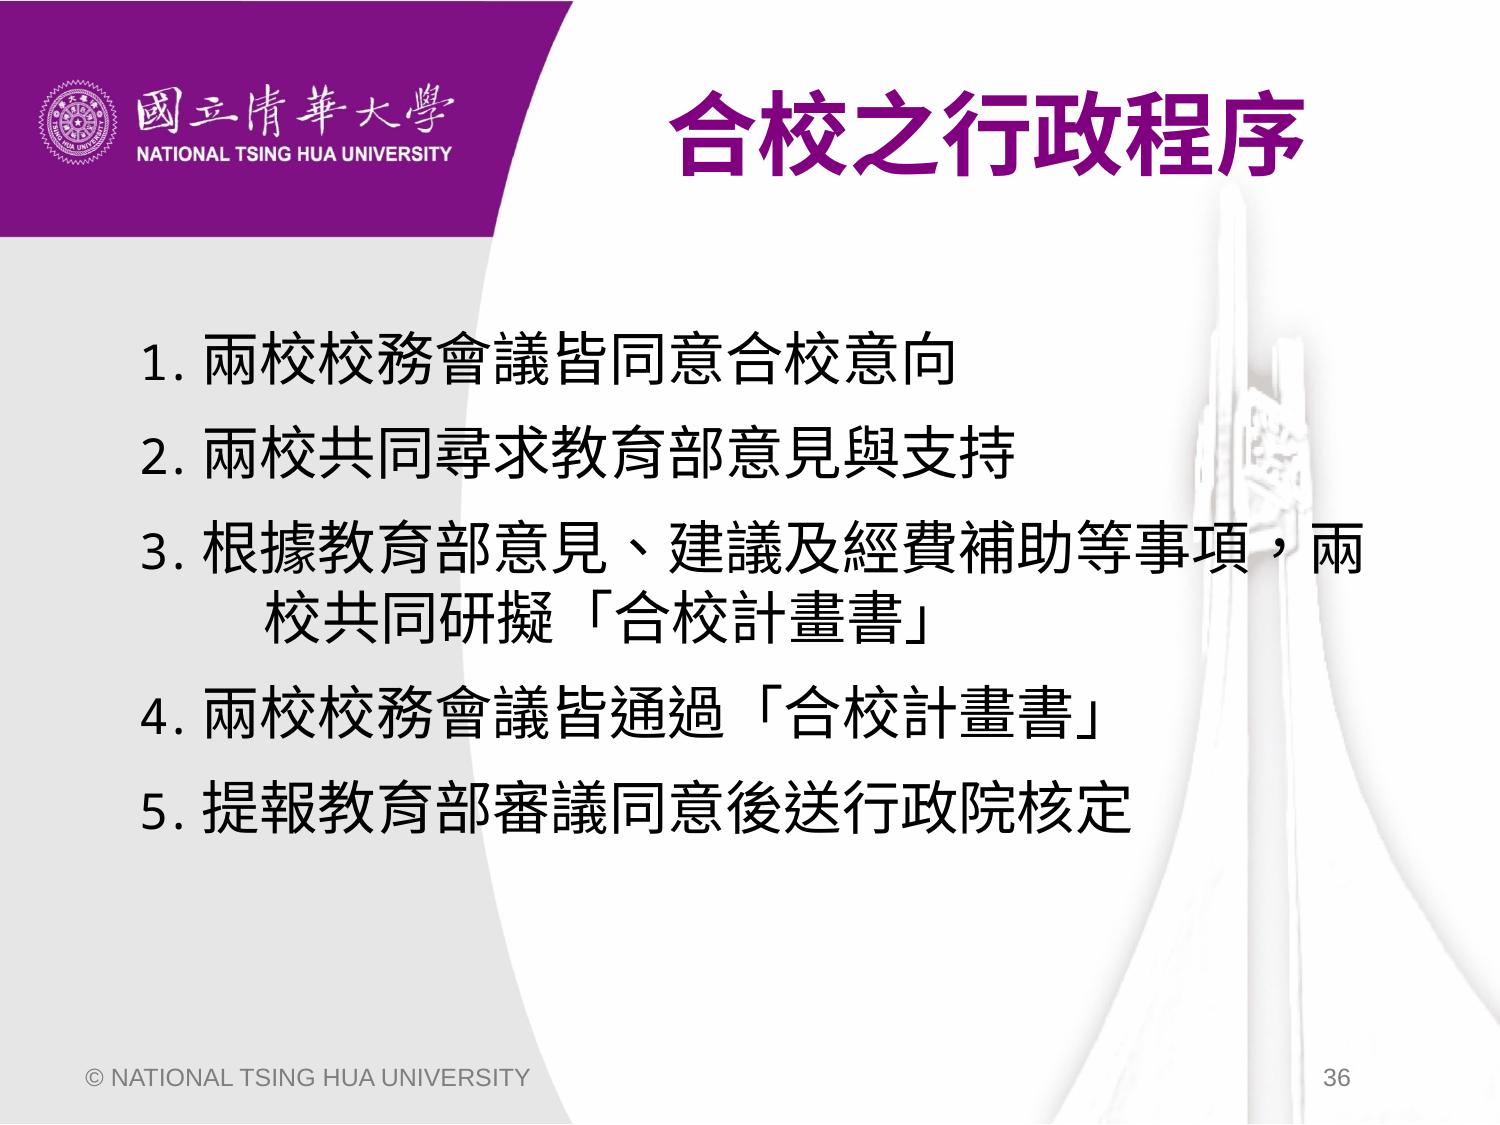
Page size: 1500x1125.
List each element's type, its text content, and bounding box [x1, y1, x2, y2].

title 合校之行政程序 [547, 38, 1426, 226]
list 兩校校務會議皆同意合校意向 兩校共同尋求教育部意見與支持 根據教育部意見、建議及經費補助等事項，兩校共同研擬「合校計畫書」 兩校校務會議皆通過「合校計畫書」 提報教育部審議同意後送行政院核定 [123, 314, 1415, 905]
text_box [1308, 1050, 1426, 1103]
text_box © NATIONAL TSING HUA UNIVERSITY [70, 1050, 823, 1103]
